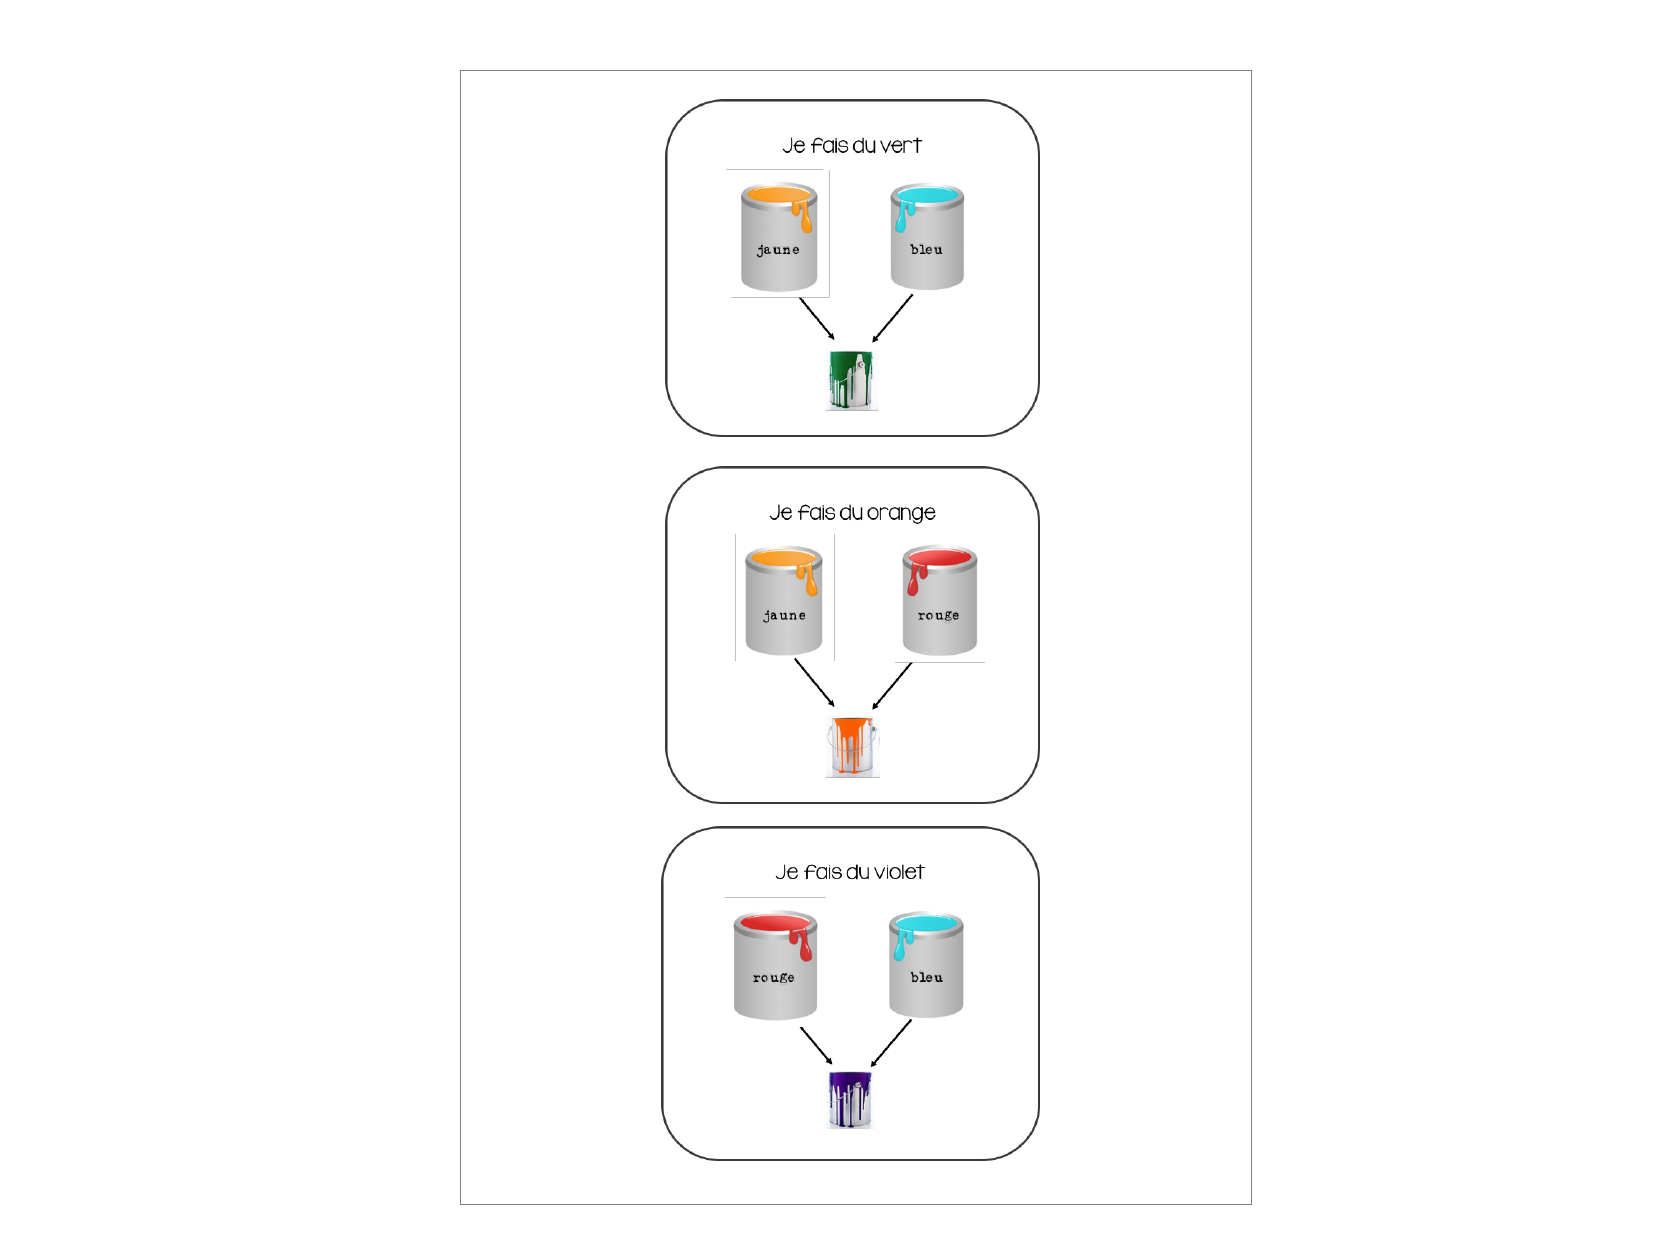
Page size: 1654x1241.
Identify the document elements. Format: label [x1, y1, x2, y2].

picture [665, 99, 1040, 438]
picture [665, 466, 1040, 804]
picture [661, 826, 1040, 1161]
